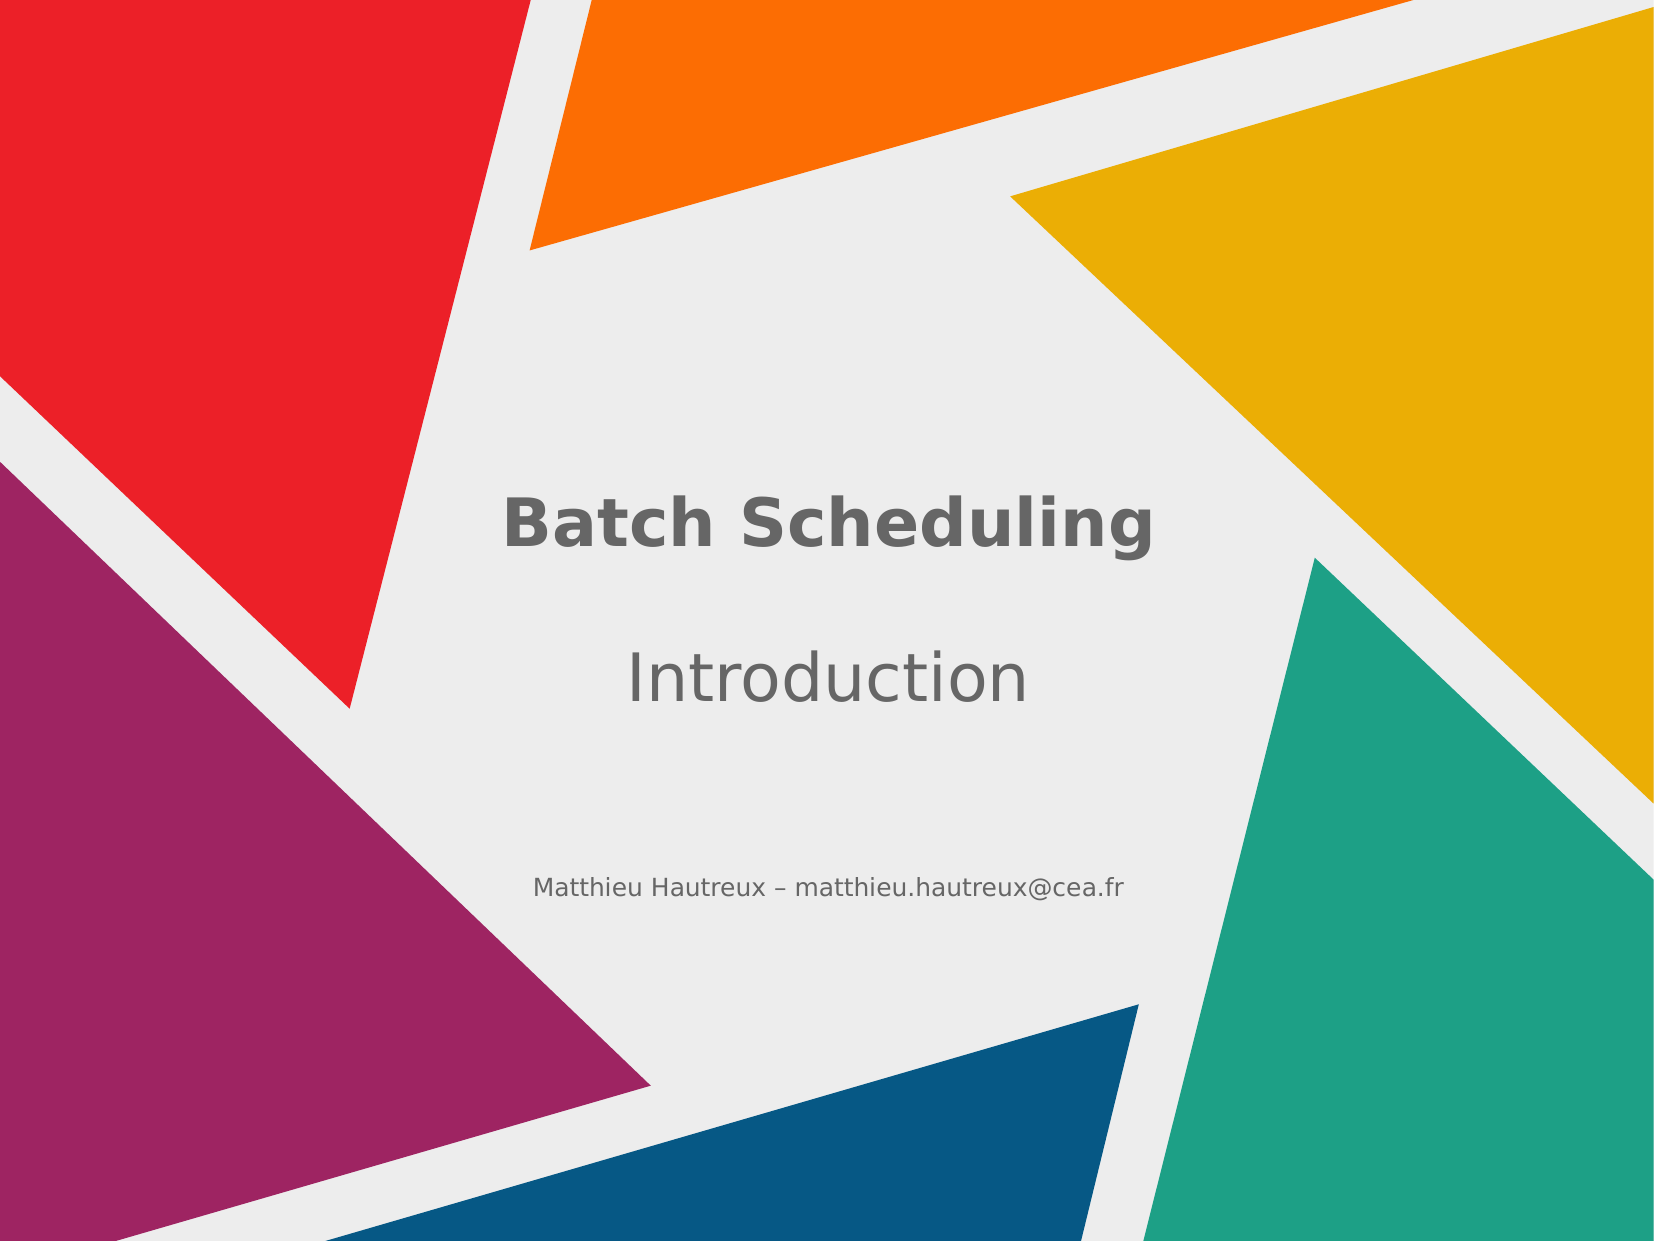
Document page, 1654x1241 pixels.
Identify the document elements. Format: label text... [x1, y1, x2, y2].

subtitle Batch Scheduling Introduction Matthieu Hautreux – matthieu.hautreux@cea.fr [467, 453, 1191, 1011]
